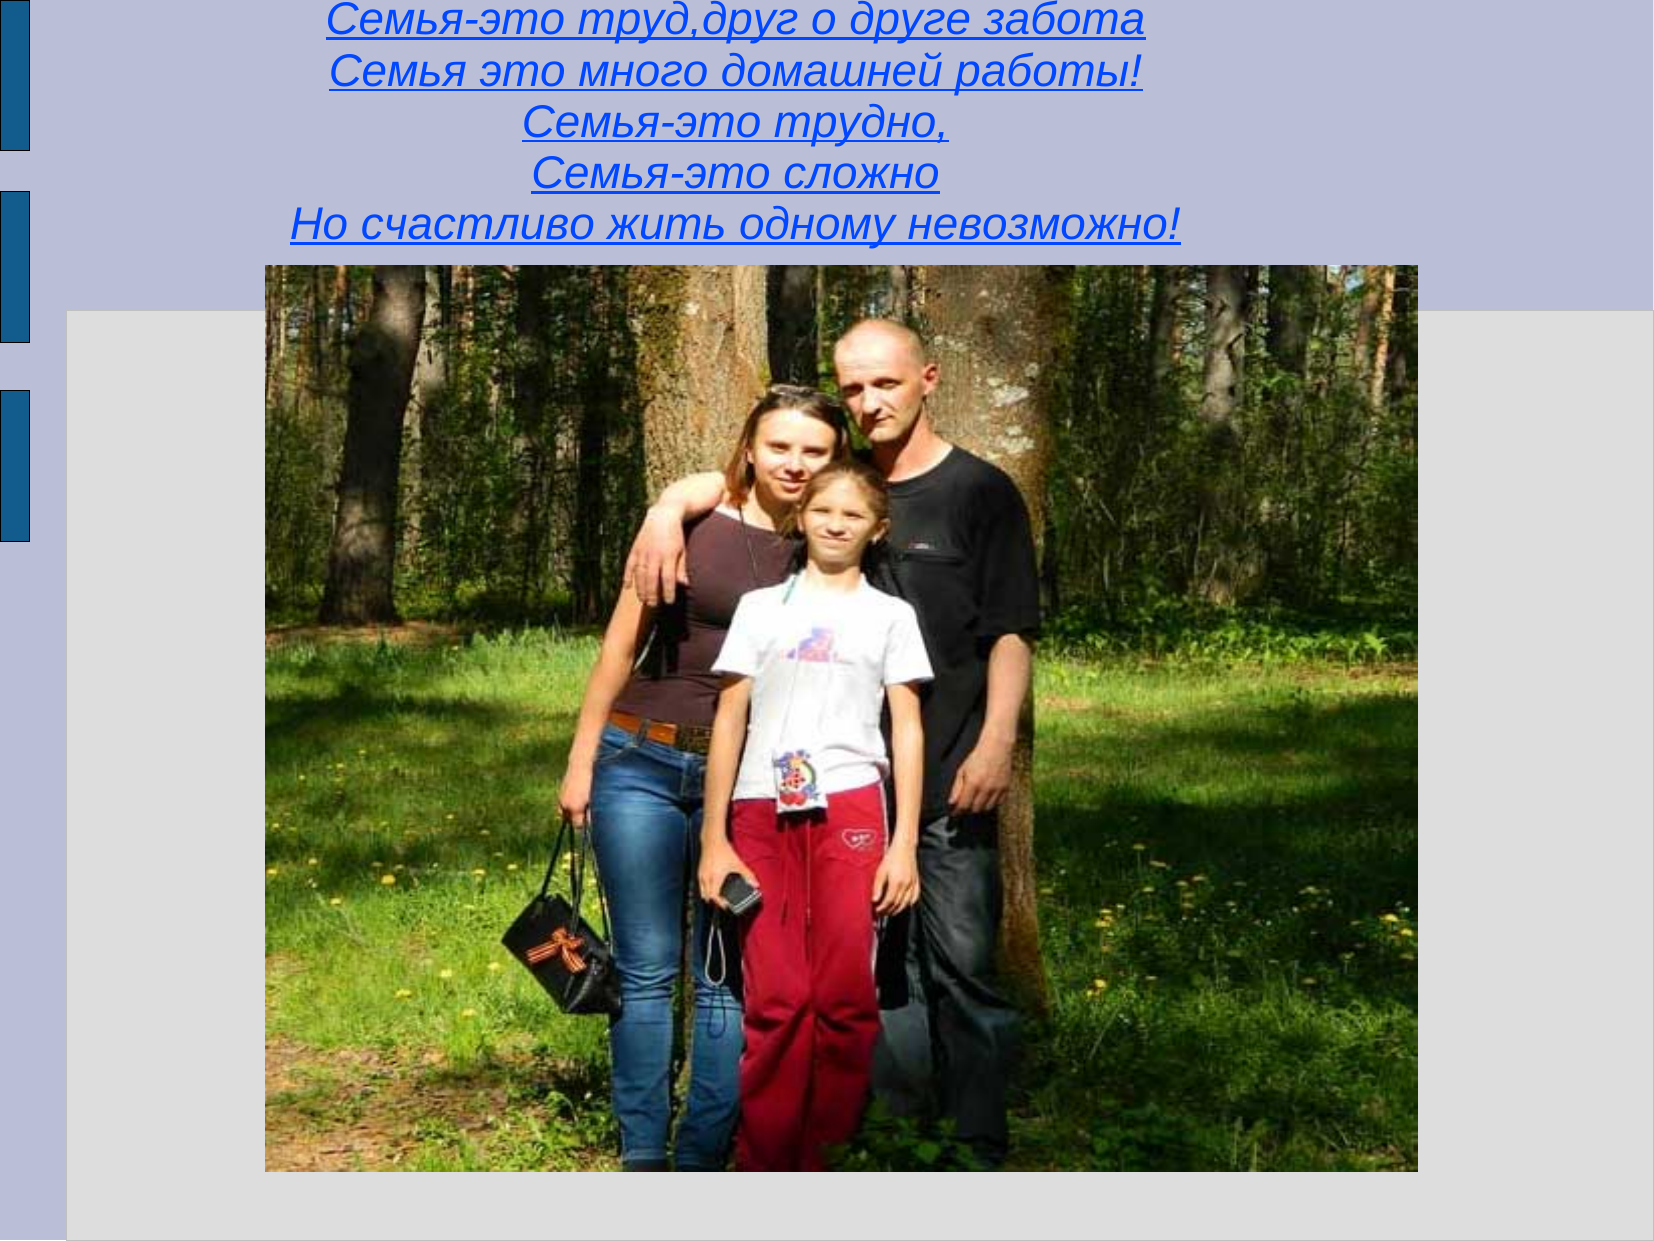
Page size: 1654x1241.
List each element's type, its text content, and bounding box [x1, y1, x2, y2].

picture [265, 265, 1418, 1172]
title Семья-это труд,друг о друге забота Семья это много домашней работы! Семья-это трудно, Семья-это сложно Но счастливо жить одному невозможно! [29, 0, 1442, 249]
